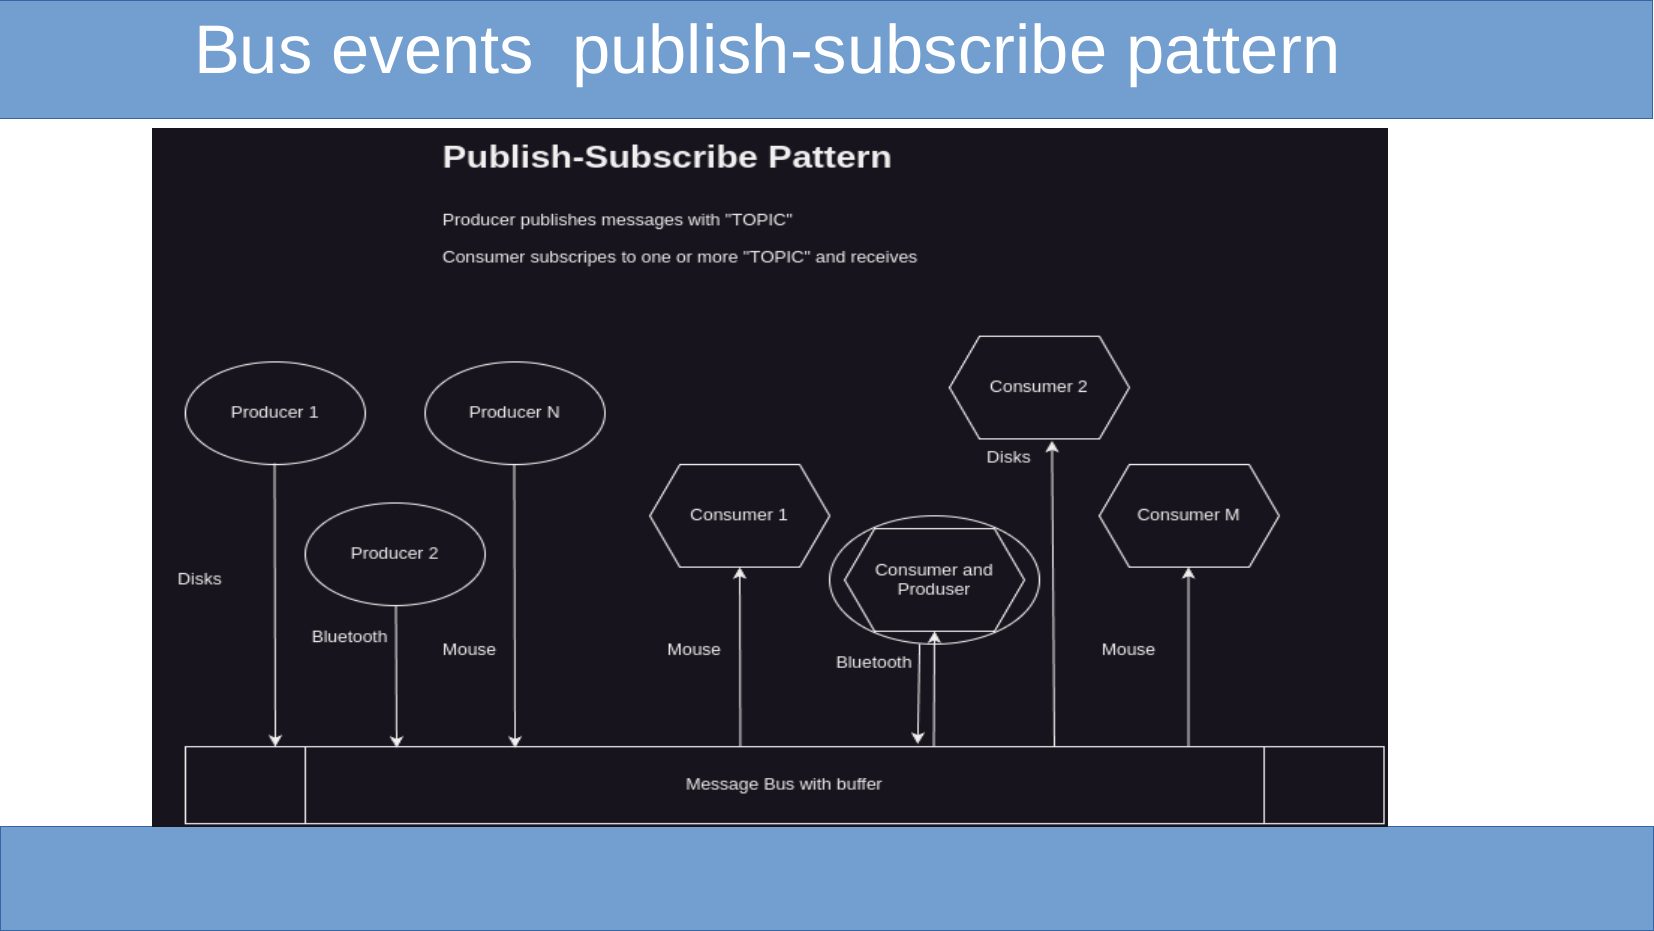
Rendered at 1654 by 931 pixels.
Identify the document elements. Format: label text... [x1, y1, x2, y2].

title Bus events publish-subscribe pattern [0, 10, 1536, 89]
picture [152, 128, 1388, 827]
